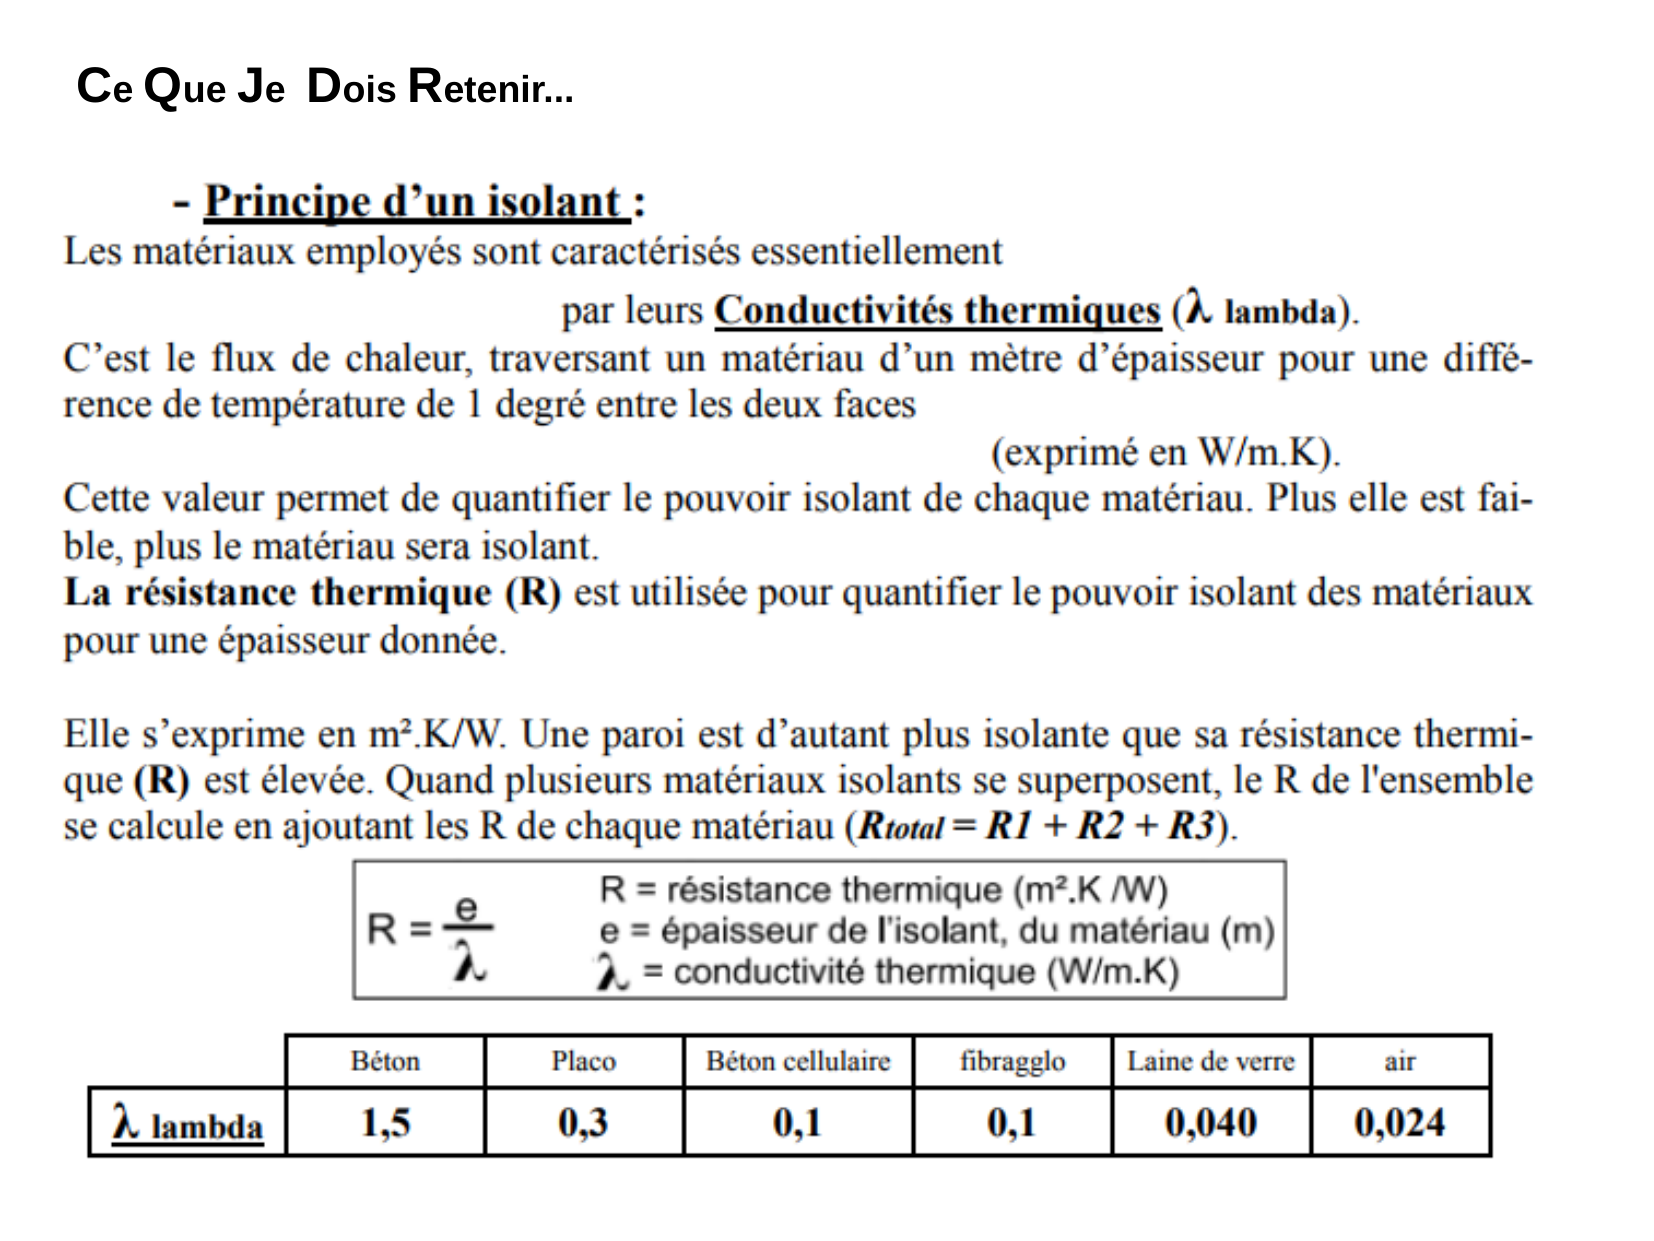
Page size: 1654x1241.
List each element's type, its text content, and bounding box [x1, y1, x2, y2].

text_box Ce Que Je Dois Retenir... [61, 49, 851, 121]
picture [53, 153, 1548, 1178]
